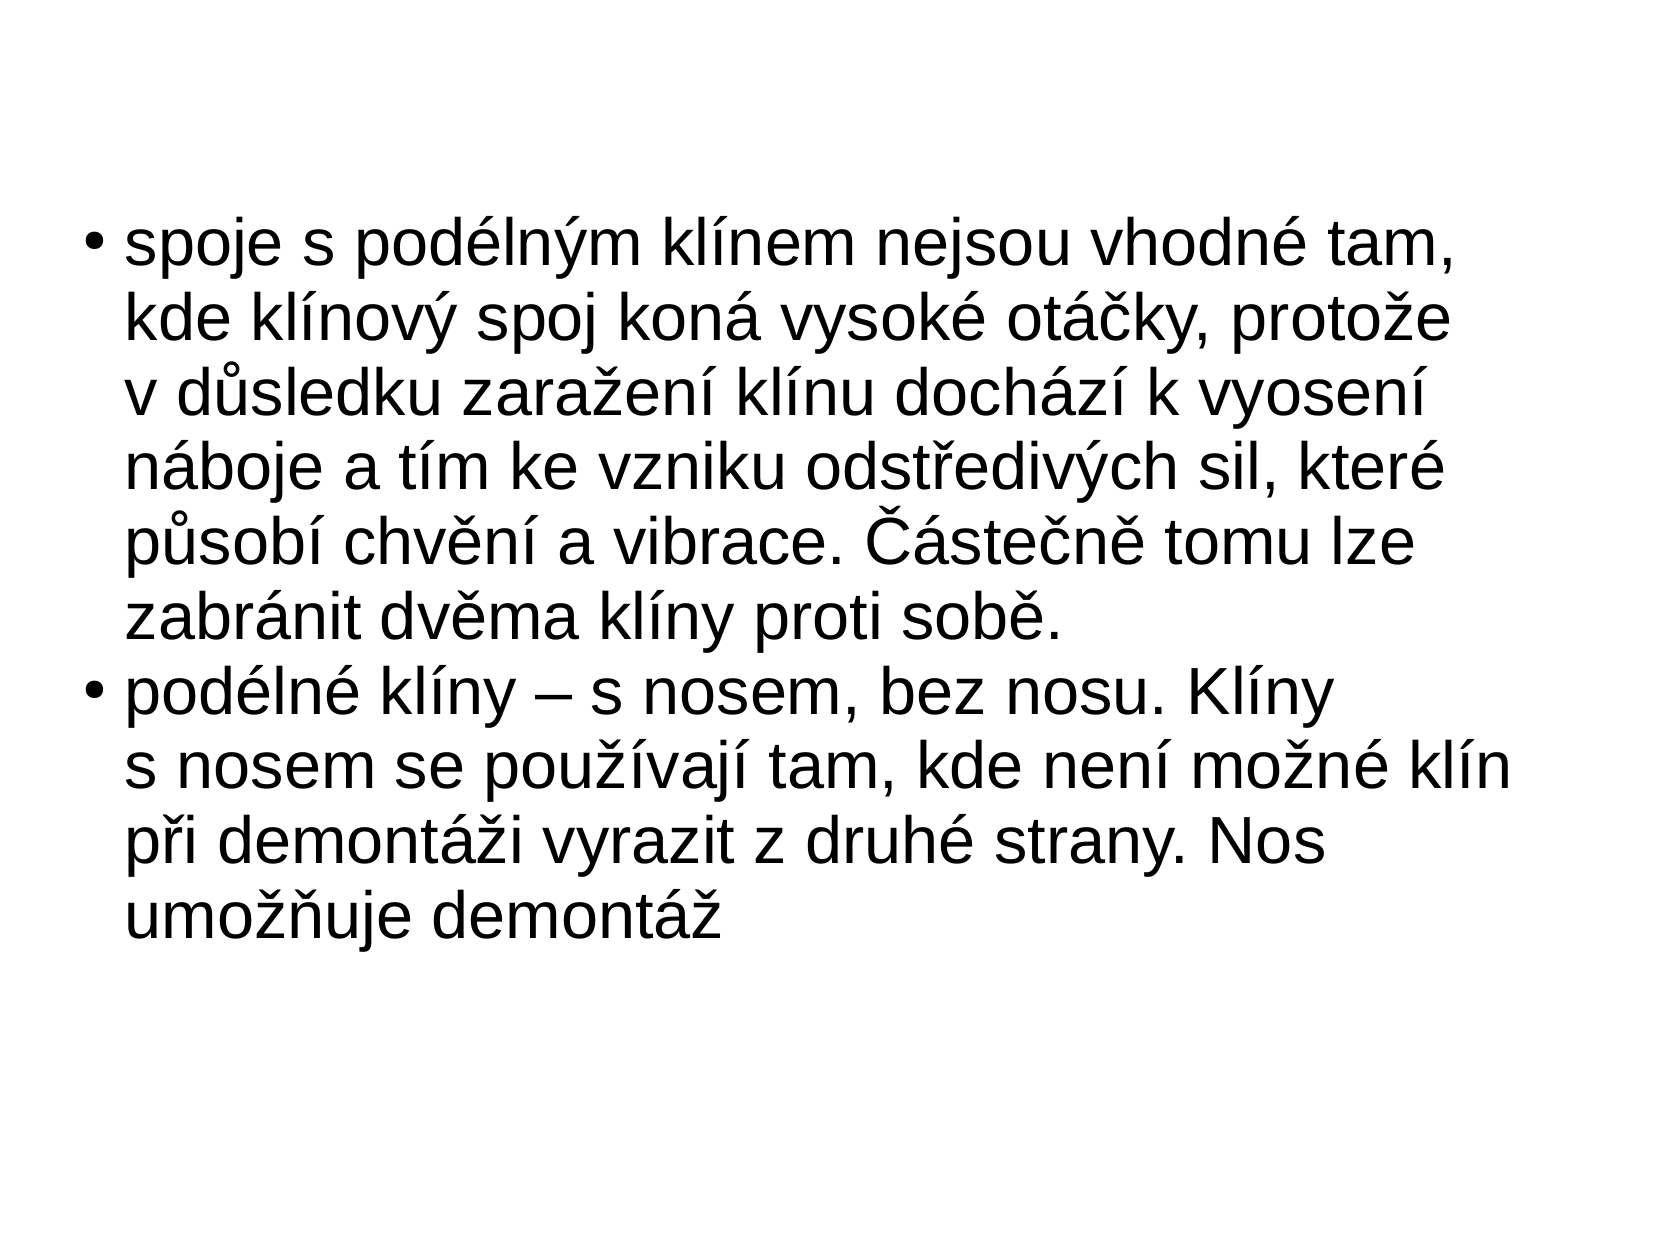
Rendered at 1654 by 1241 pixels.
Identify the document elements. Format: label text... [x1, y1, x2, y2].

subtitle spoje s podélným klínem nejsou vhodné tam, kde klínový spoj koná vysoké otáčky, protože v důsledku zaražení klínu dochází k vyosení náboje a tím ke vzniku odstředivých sil, které působí chvění a vibrace. Částečně tomu lze zabránit dvěma klíny proti sobě. podélné klíny – s nosem, bez nosu. Klíny s nosem se používají tam, kde není možné klín při demontáži vyrazit z druhé strany. Nos umožňuje demontáž [82, 49, 1571, 1109]
